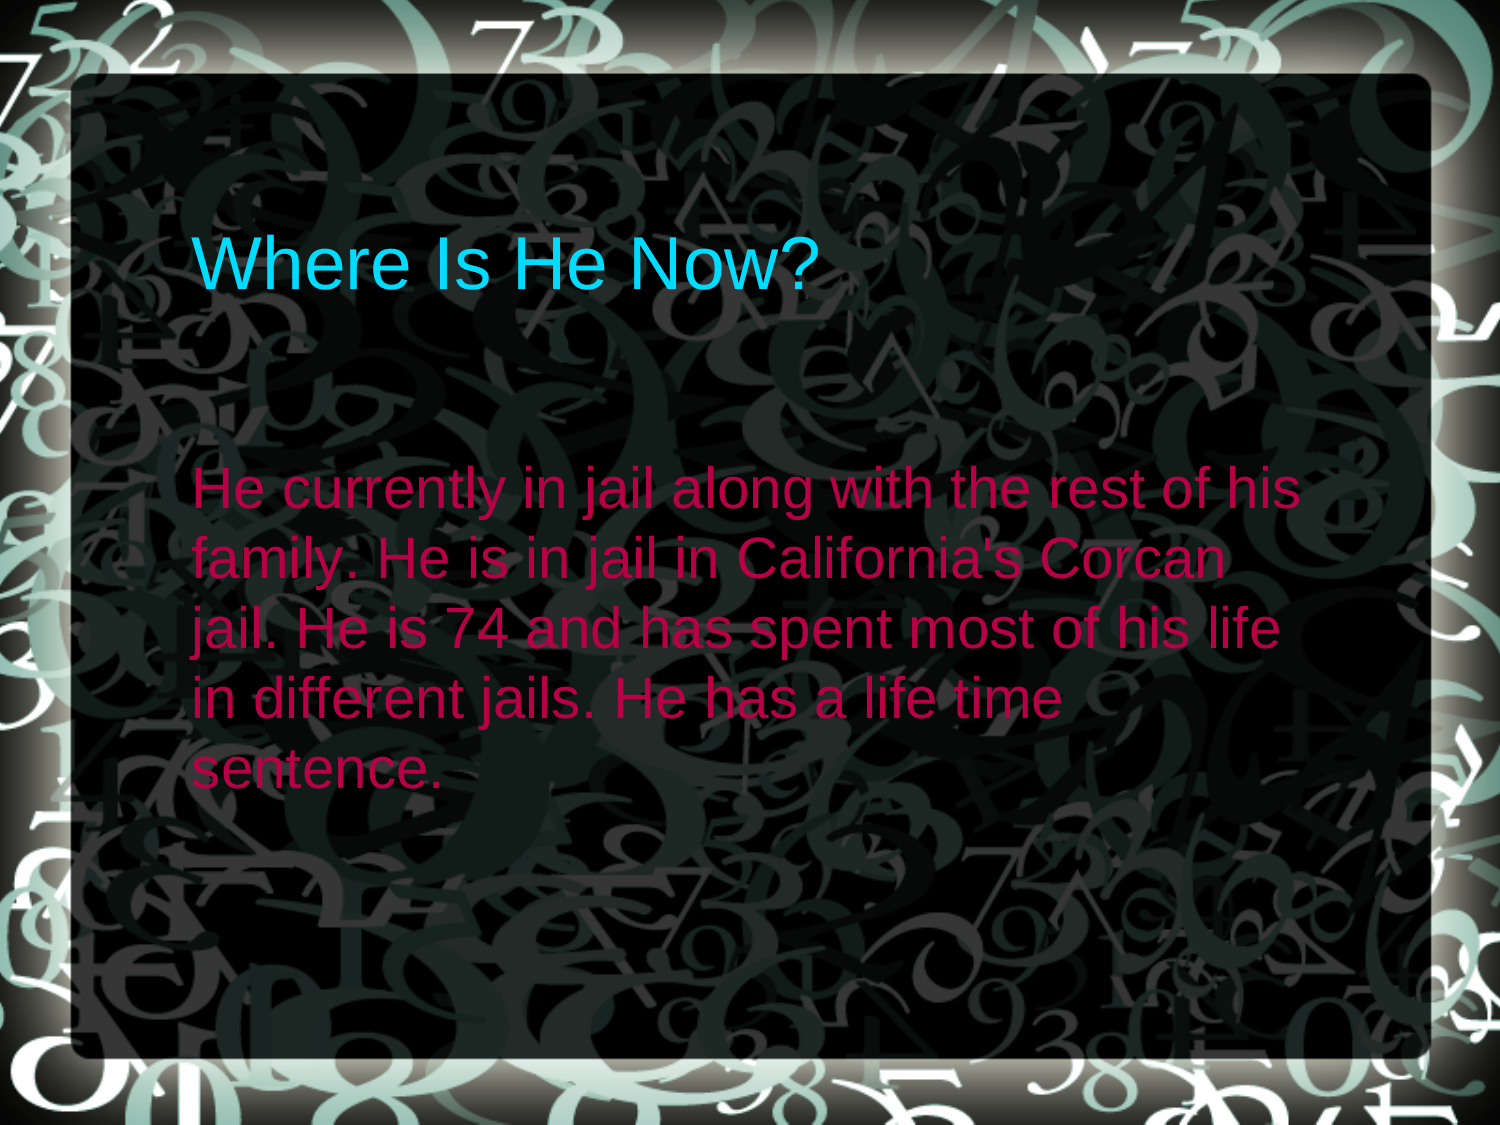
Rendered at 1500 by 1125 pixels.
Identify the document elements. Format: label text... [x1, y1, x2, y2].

picture [0, 0, 1500, 1125]
text_box Where Is He Now? [177, 206, 1359, 312]
text_box He currently in jail along with the rest of his family. He is in jail in California's Corcan jail. He is 74 and has spent most of his life in different jails. He has a life time sentence. [177, 442, 1329, 948]
